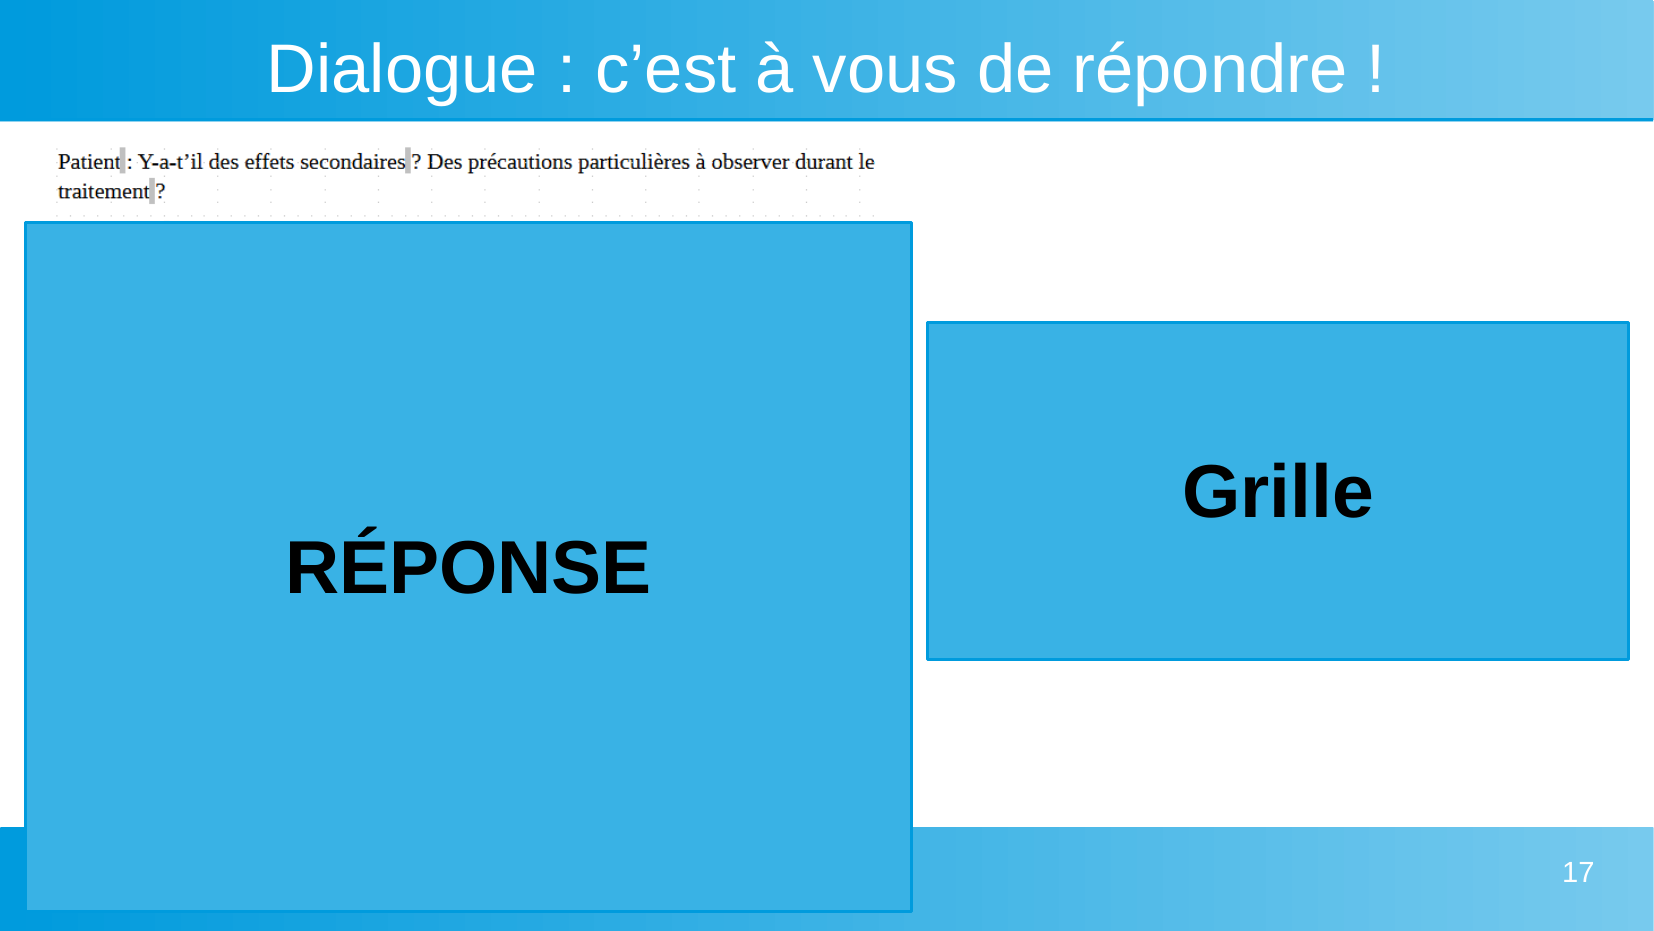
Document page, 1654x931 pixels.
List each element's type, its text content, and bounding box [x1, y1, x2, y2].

text_box Grille [927, 322, 1629, 660]
picture [53, 144, 883, 220]
title Dialogue : c’est à vous de répondre ! [59, 29, 1595, 108]
text_box RÉPONSE [25, 222, 912, 912]
